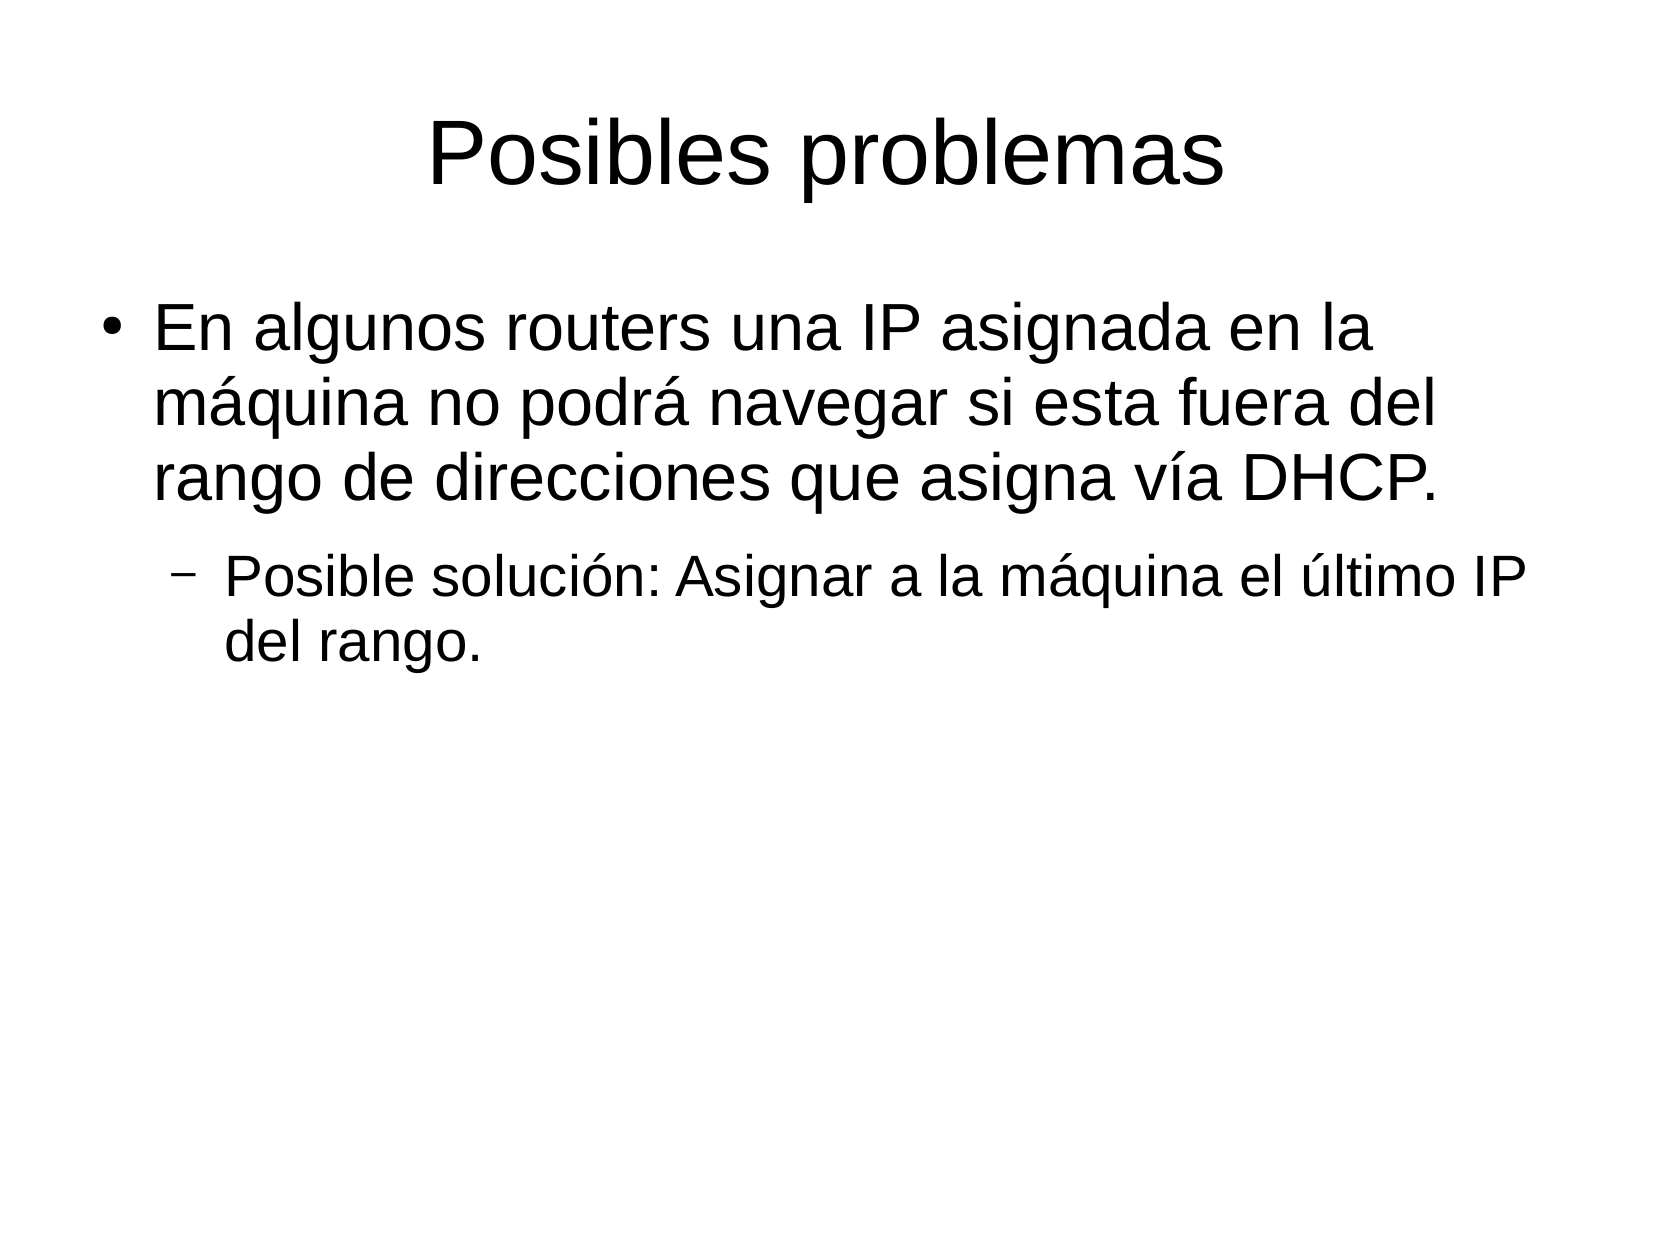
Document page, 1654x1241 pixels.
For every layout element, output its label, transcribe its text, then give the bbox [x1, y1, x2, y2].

list En algunos routers una IP asignada en la máquina no podrá navegar si esta fuera del rango de direcciones que asigna vía DHCP. Posible solución: Asignar a la máquina el último IP del rango. [82, 290, 1538, 1010]
title Posibles problemas [82, 49, 1571, 257]
